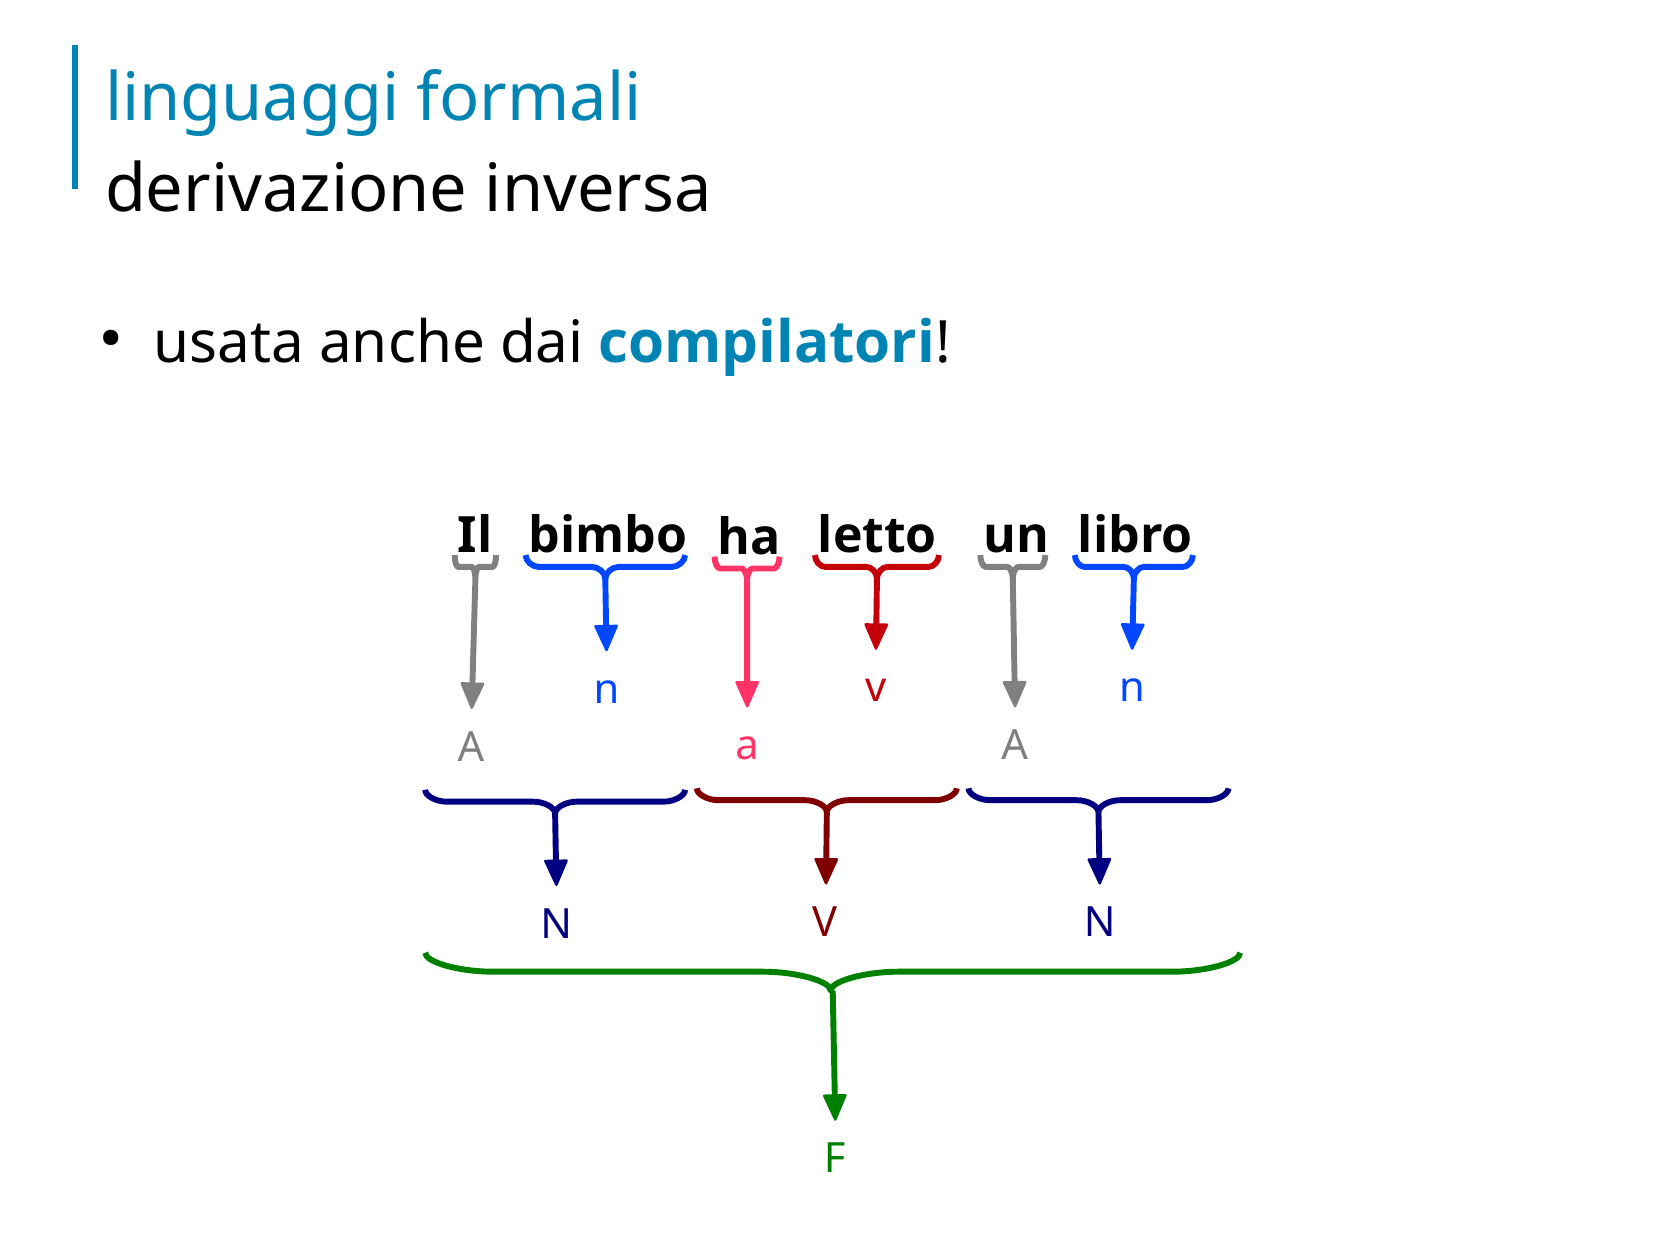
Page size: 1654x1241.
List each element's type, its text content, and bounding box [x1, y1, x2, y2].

list usata anche dai compilatori! [82, 300, 1571, 1126]
text_box Il [442, 496, 505, 571]
text_box N [1069, 887, 1130, 953]
text_box n [1104, 653, 1159, 719]
title linguaggi formali derivazione inversa [105, 49, 1571, 200]
text_box ha [702, 497, 790, 573]
text_box N [525, 889, 586, 955]
text_box bimbo [513, 496, 692, 571]
text_box letto [803, 496, 952, 571]
text_box A [986, 710, 1044, 776]
text_box libro [1063, 496, 1205, 572]
text_box F [809, 1124, 862, 1190]
text_box un [968, 496, 1058, 571]
text_box A [443, 712, 501, 778]
text_box a [720, 710, 773, 776]
text_box V [797, 887, 855, 953]
text_box n [578, 654, 633, 720]
text_box v [850, 653, 902, 719]
